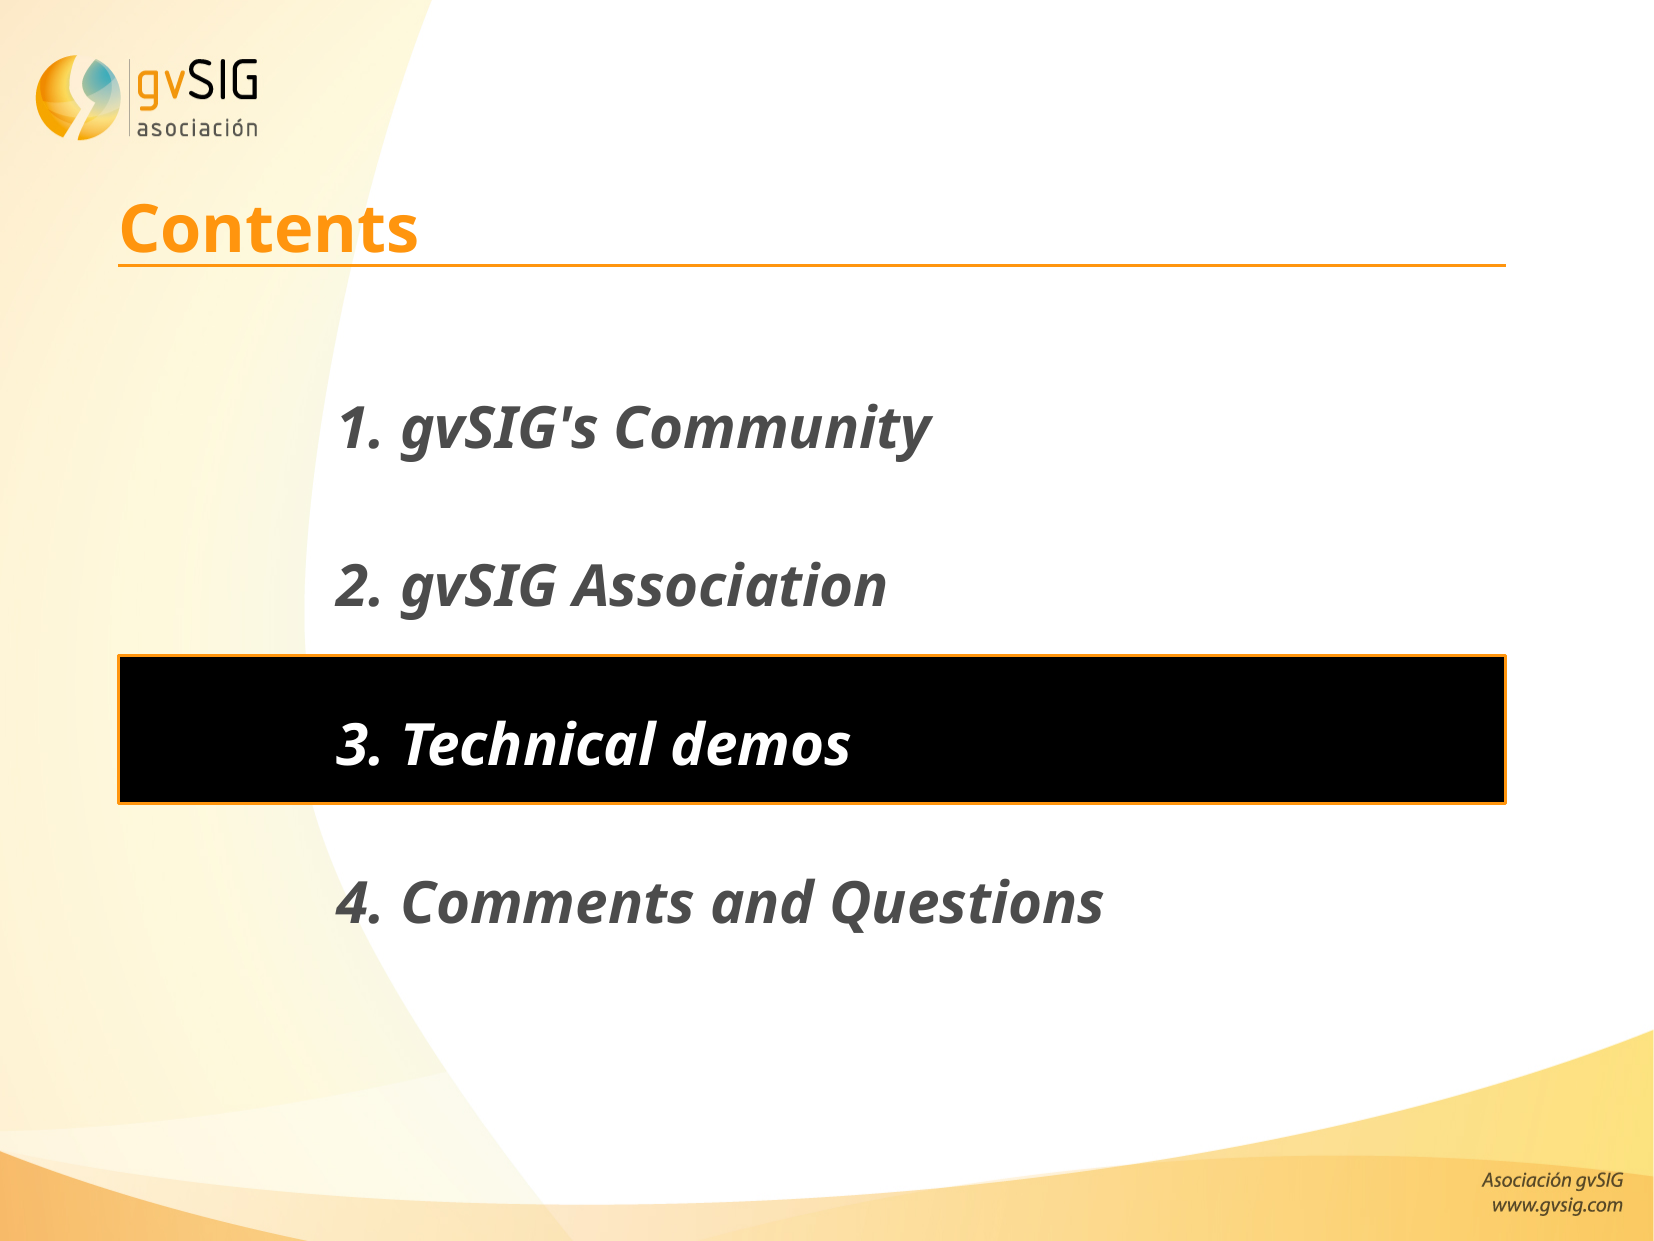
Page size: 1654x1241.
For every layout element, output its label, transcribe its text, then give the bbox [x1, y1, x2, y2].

text_box [118, 655, 336, 804]
title 1. gvSIG's Community 2. gvSIG Association 3. Technical demos 4. Comments and Questions [336, 425, 1447, 902]
picture [0, 0, 1654, 1241]
title Contents [118, 177, 1607, 276]
text_box [1447, 655, 1506, 804]
